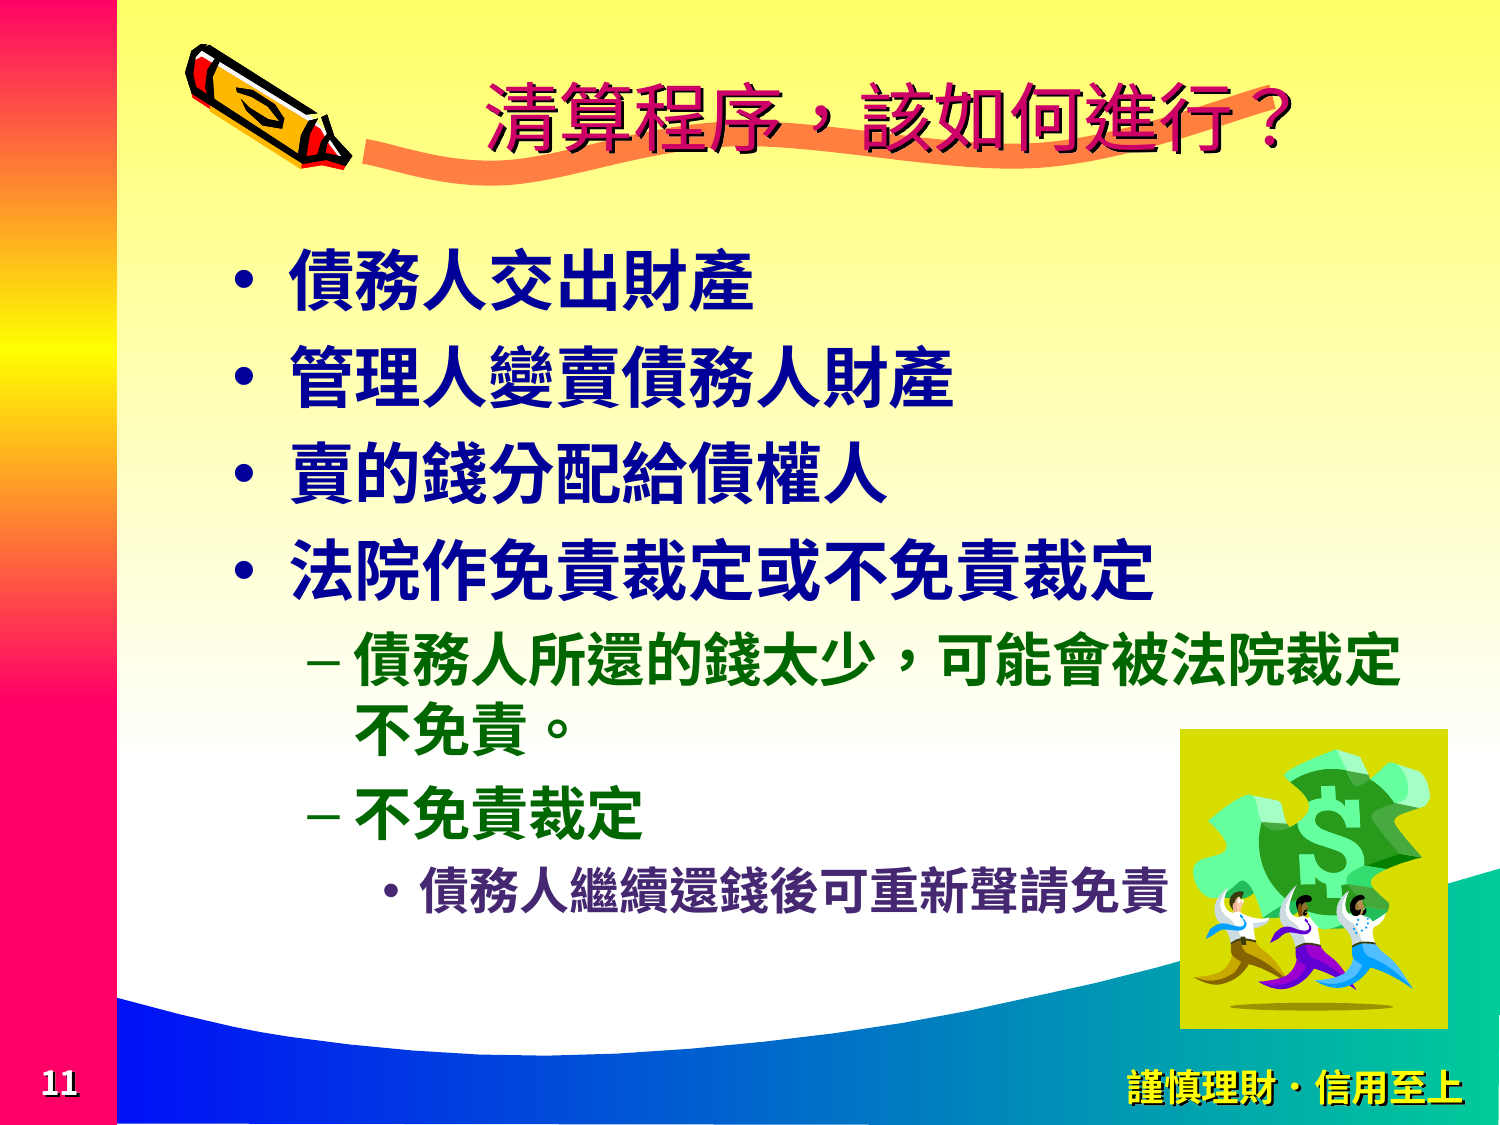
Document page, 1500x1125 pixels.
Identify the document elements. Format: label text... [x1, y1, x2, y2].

list 債務人交出財產 管理人變賣債務人財產 賣的錢分配給債權人 法院作免責裁定或不免責裁定 債務人所還的錢太少，可能會被法院裁定不免責。 不免責裁定 債務人繼續還錢後可重新聲請免責 [217, 230, 1438, 1021]
picture [1180, 729, 1449, 1029]
title 清算程序，該如何進行？ [469, 62, 1438, 163]
